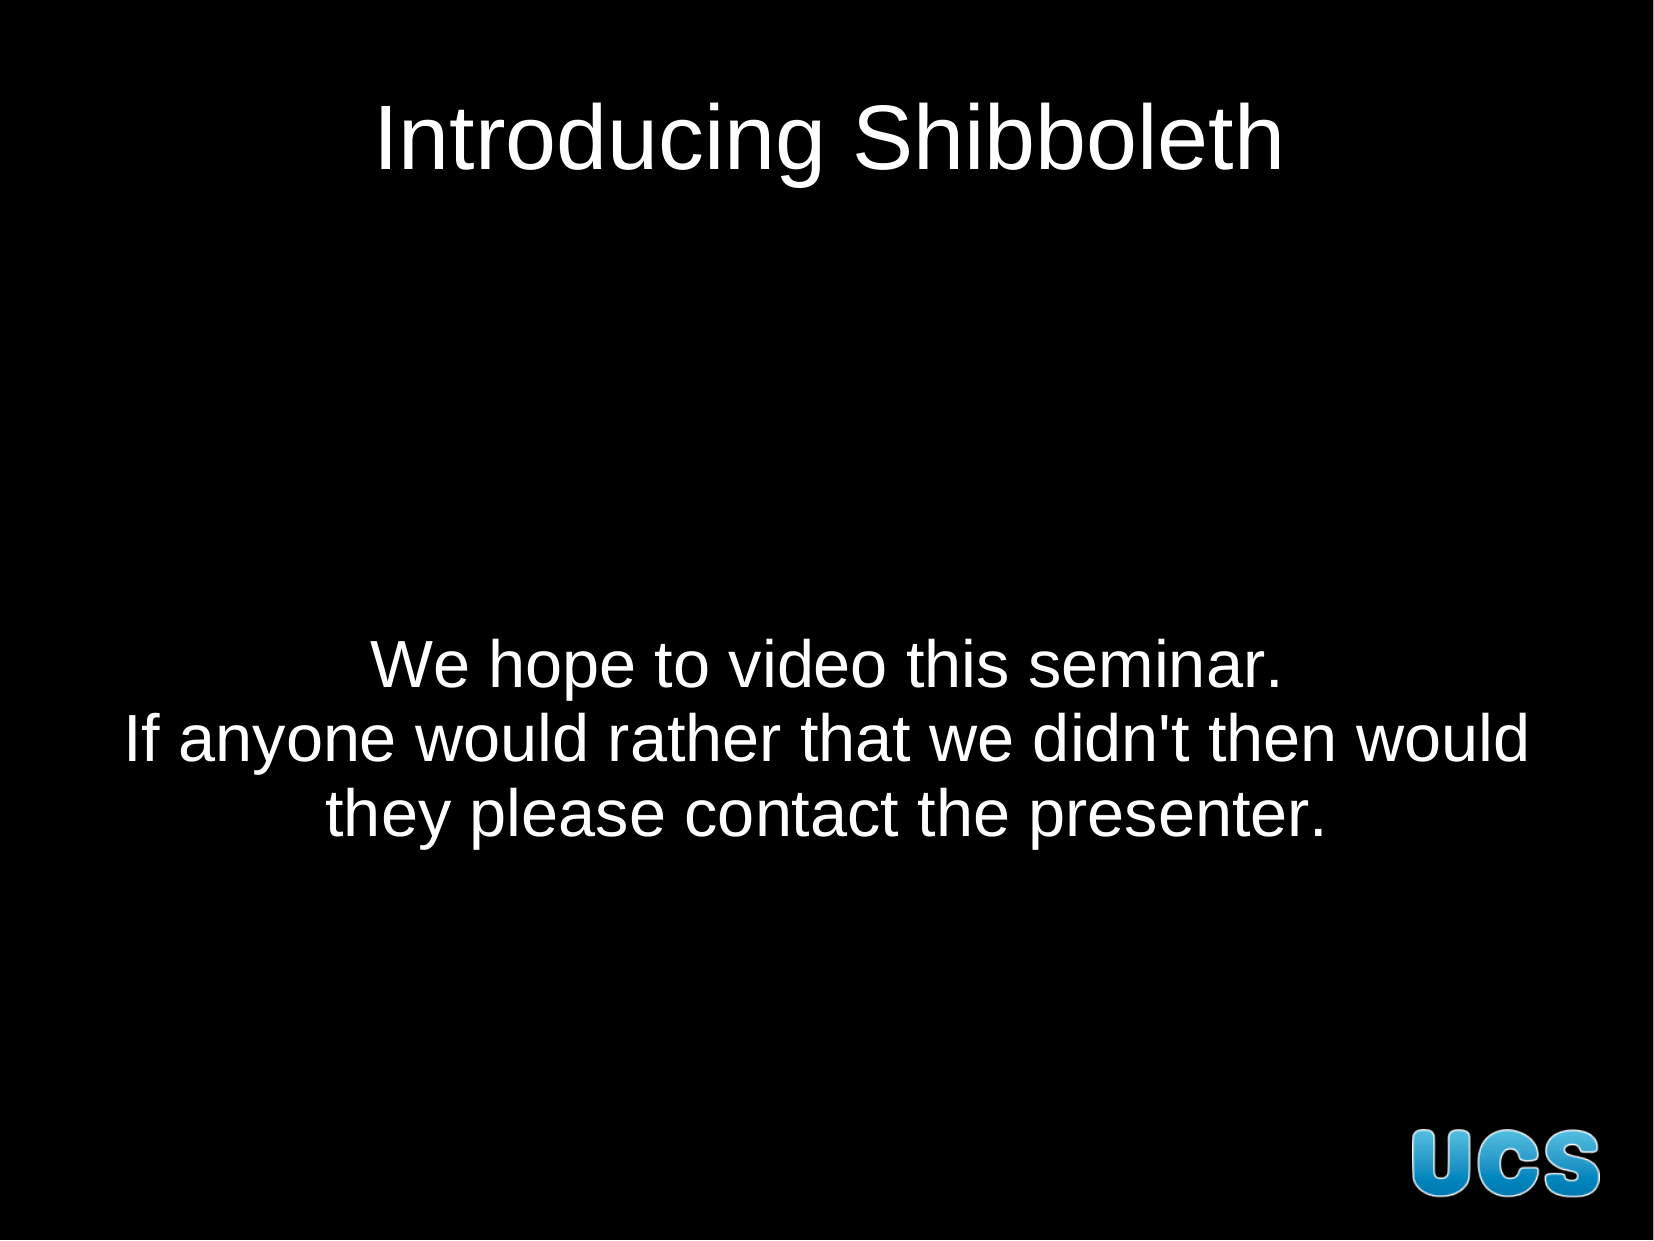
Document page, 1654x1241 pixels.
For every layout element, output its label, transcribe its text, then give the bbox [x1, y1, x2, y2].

title Introducing Shibboleth [123, 34, 1536, 242]
picture [1412, 1129, 1600, 1199]
text_box We hope to video this seminar. If anyone would rather that we didn't then would they please contact the presenter. [121, 287, 1534, 1191]
